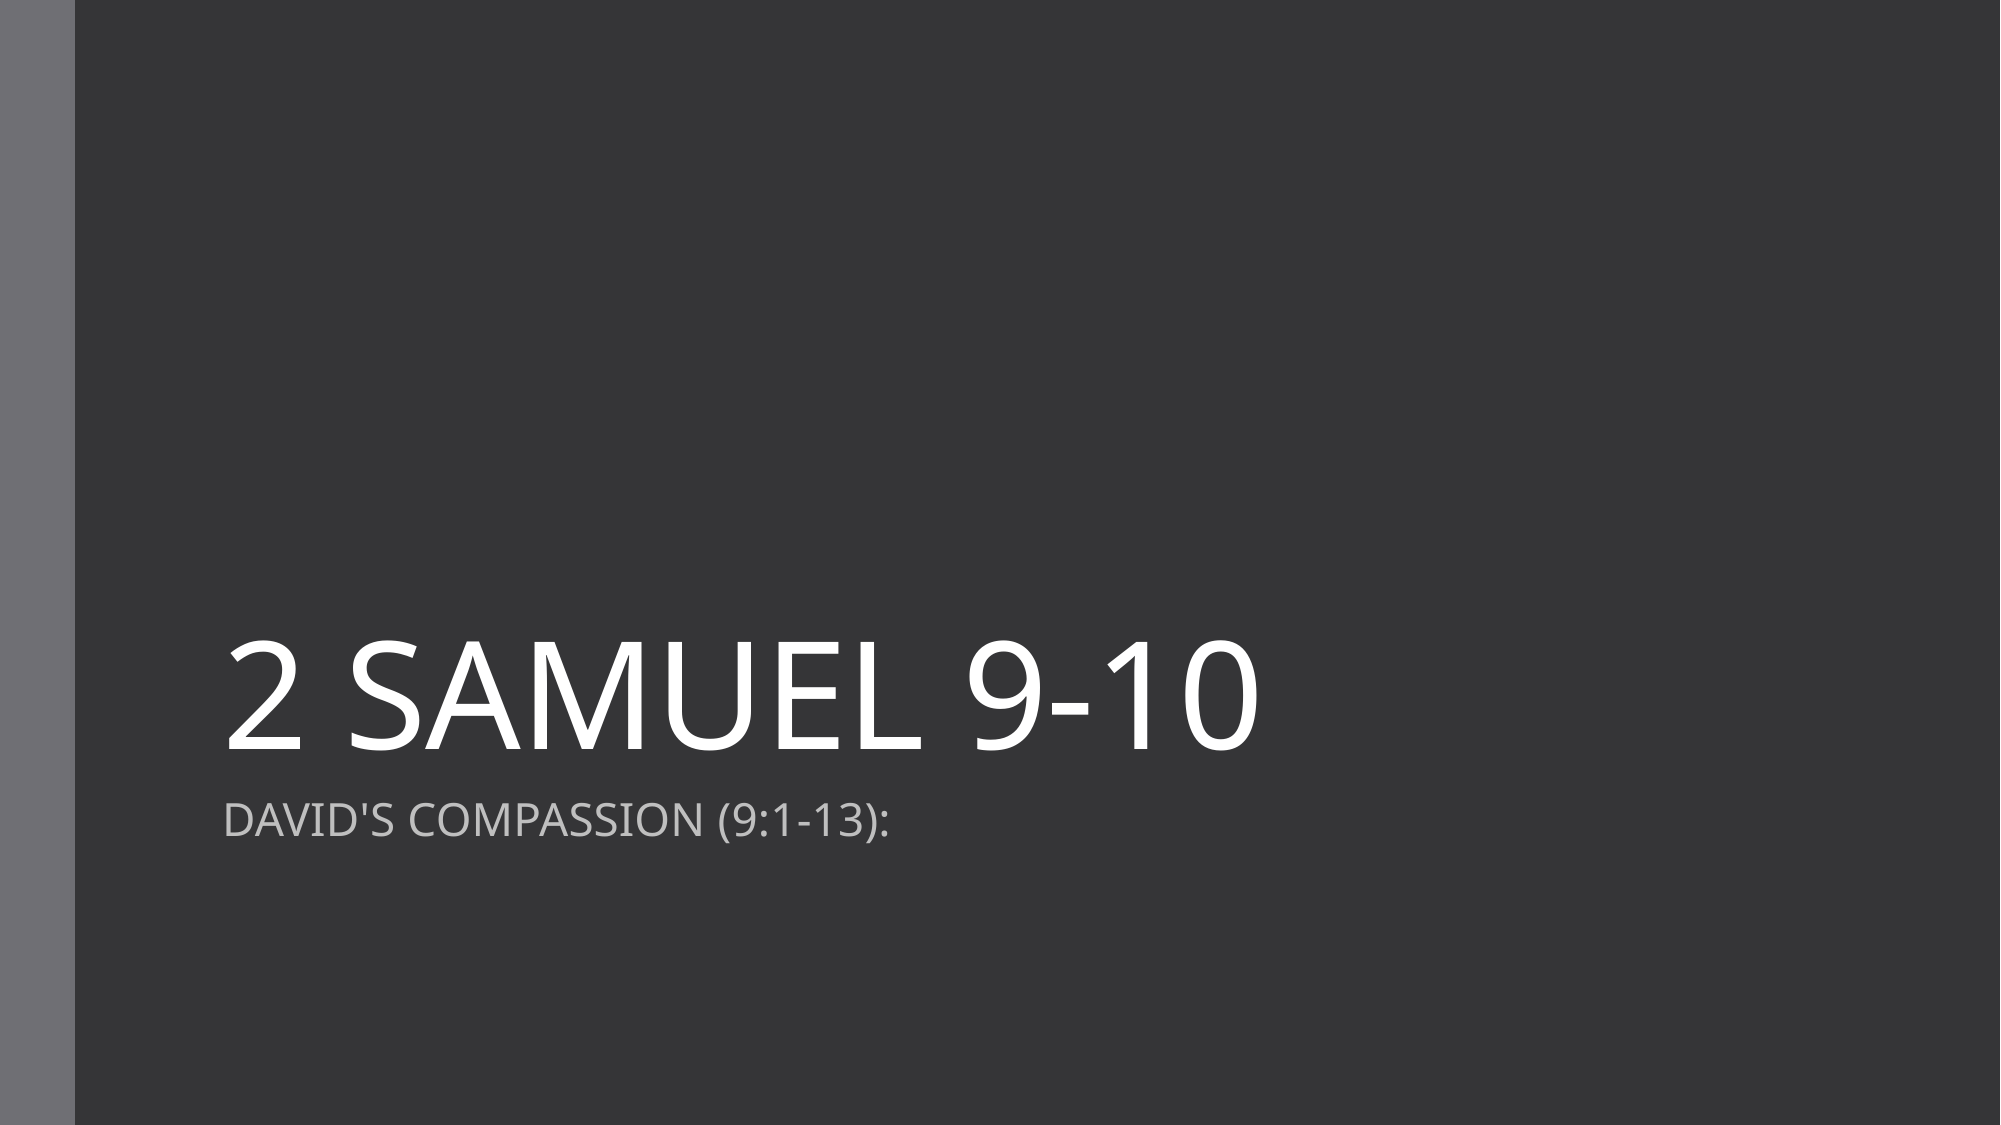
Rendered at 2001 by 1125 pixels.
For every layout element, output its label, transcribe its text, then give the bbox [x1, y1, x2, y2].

subtitle DAVID'S COMPASSION (9:1-13): [206, 787, 1752, 1066]
title 2 SAMUEL 9-10 [206, 124, 1752, 787]
